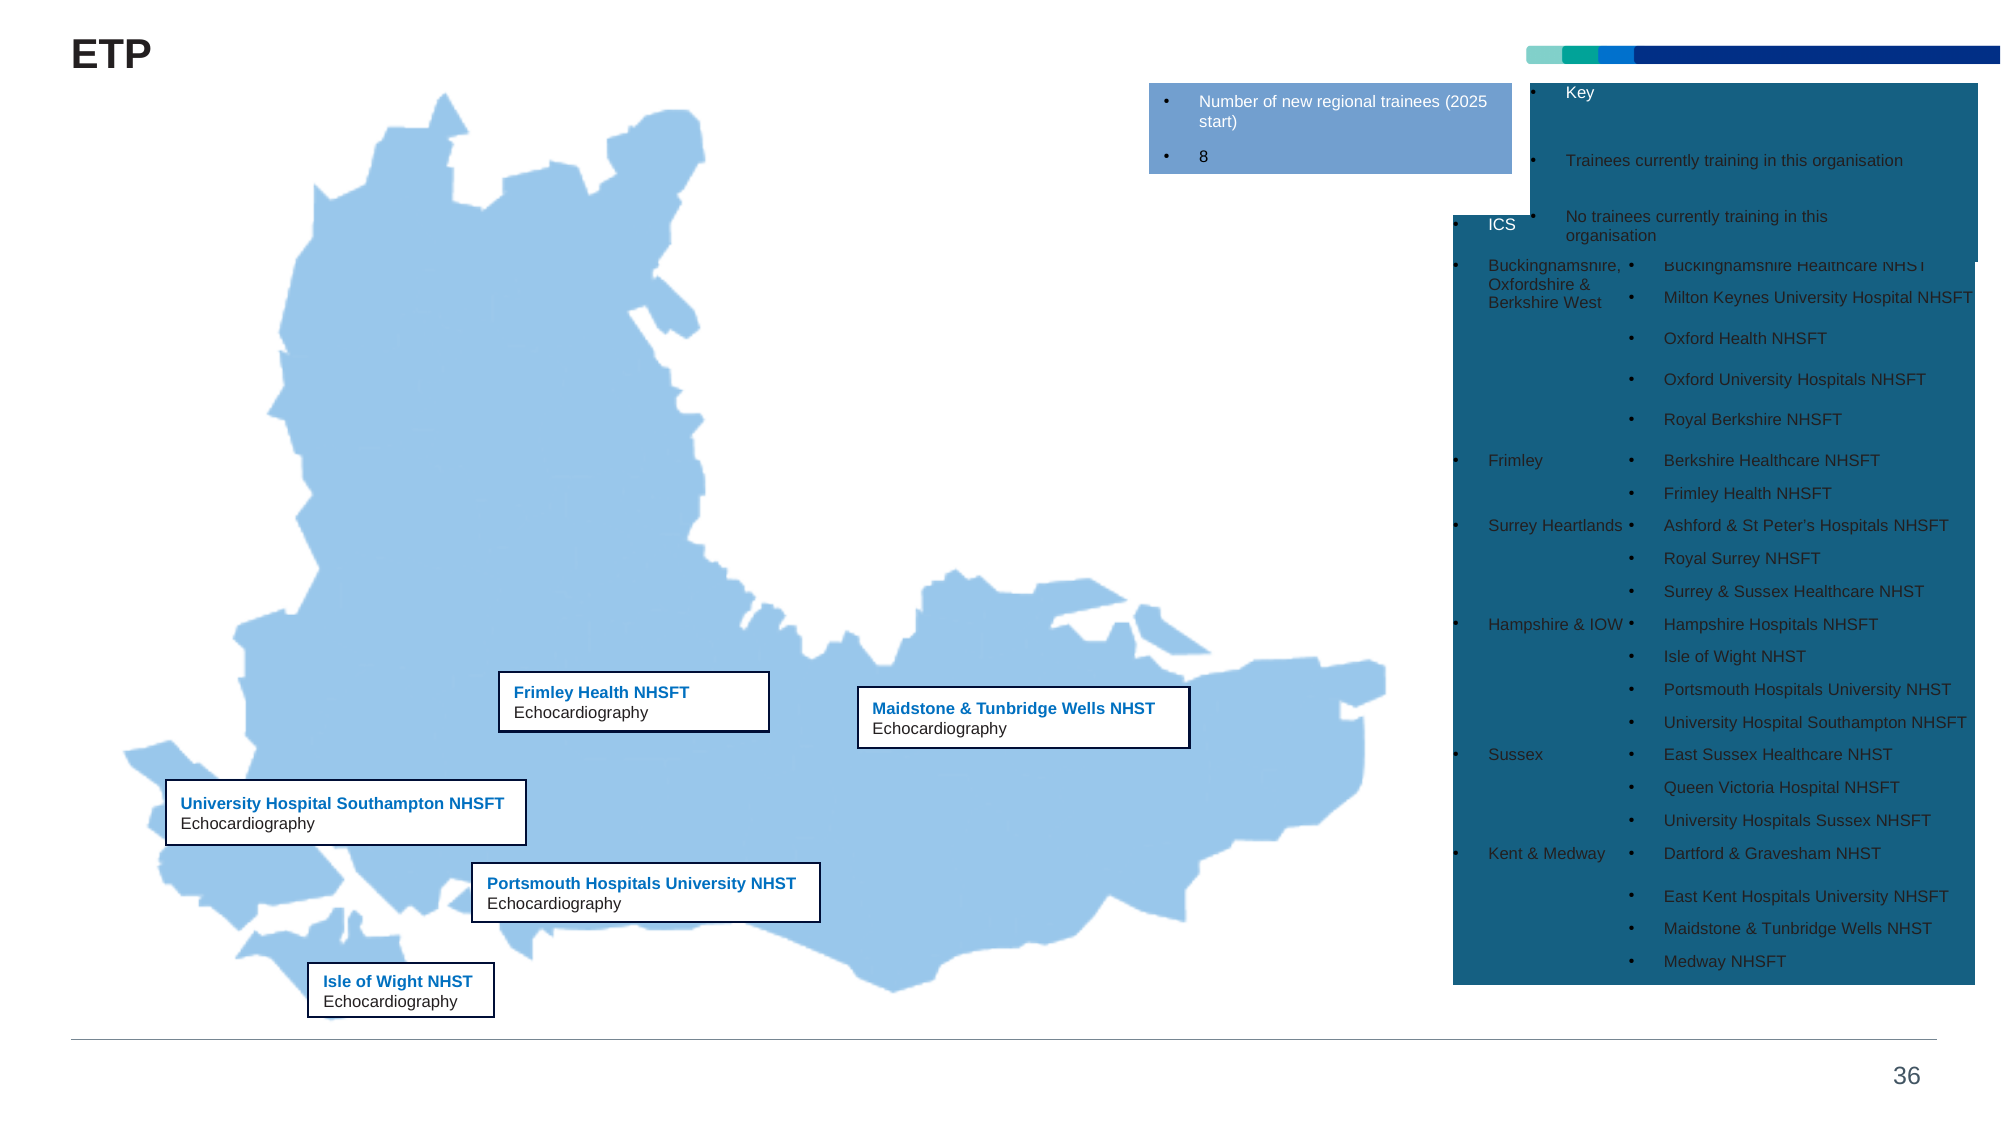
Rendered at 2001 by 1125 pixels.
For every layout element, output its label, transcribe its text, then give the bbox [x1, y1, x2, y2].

table_header ICS [1453, 215, 1530, 256]
table_cell Dartford & Gravesham NHST [1629, 844, 1975, 887]
picture [97, 79, 1408, 1045]
text_box Maidstone & Tunbridge Wells NHST Echocardiography [858, 687, 1189, 748]
table_cell [1921, 207, 1978, 262]
table_cell Maidstone & Tunbridge Wells NHST [1629, 920, 1975, 952]
text_box Isle of Wight NHST Echocardiography [308, 963, 494, 1017]
table_cell Royal Berkshire NHSFT [1629, 411, 1975, 451]
table_cell University Hospitals Sussex NHSFT [1629, 811, 1975, 844]
table_cell Oxford Health NHSFT [1629, 329, 1975, 370]
table_cell Trainees currently training in this organisation [1530, 152, 1921, 207]
table_cell Hampshire Hospitals NHSFT [1629, 615, 1975, 648]
table_cell Buckinghamshire, Oxfordshire & Berkshire West [1453, 256, 1629, 451]
table_cell East Kent Hospitals University NHSFT [1629, 887, 1975, 920]
table_cell East Sussex Healthcare NHST [1629, 746, 1975, 778]
table_header Number of new regional trainees (2025 start) [1149, 83, 1512, 139]
table_cell Sussex [1453, 746, 1629, 844]
table_cell Isle of Wight NHST [1629, 648, 1975, 680]
table_cell Milton Keynes University Hospital NHSFT [1629, 289, 1975, 329]
table_cell Frimley Health NHSFT [1629, 484, 1975, 517]
table_cell Royal Surrey NHSFT [1629, 549, 1975, 582]
table_cell Queen Victoria Hospital NHSFT [1629, 778, 1975, 811]
text_box Portsmouth Hospitals University NHST Echocardiography [472, 863, 820, 922]
table_cell Medway NHSFT [1629, 952, 1975, 985]
table_cell Portsmouth Hospitals University NHST [1629, 680, 1975, 713]
table_cell Buckinghamshire Healthcare NHST [1629, 262, 1975, 289]
table_cell 8 [1149, 139, 1512, 174]
title ETP [70, 32, 1513, 79]
table_cell Hampshire & IOW [1453, 615, 1629, 746]
table_cell Oxford University Hospitals NHSFT [1629, 370, 1975, 411]
table_cell Ashford & St Peter’s Hospitals NHSFT [1629, 517, 1975, 549]
table_header Key [1530, 83, 1921, 152]
table_cell University Hospital Southampton NHSFT [1629, 713, 1975, 746]
table_cell Frimley [1453, 451, 1629, 517]
table_cell Kent & Medway [1453, 844, 1629, 985]
text_box Frimley Health NHSFT Echocardiography [499, 672, 769, 732]
text_box University Hospital Southampton NHSFT Echocardiography [166, 780, 526, 845]
table_cell [1921, 152, 1978, 207]
table_header [1921, 83, 1978, 152]
table_cell Surrey Heartlands [1453, 517, 1629, 615]
table_cell Surrey & Sussex Healthcare NHST [1629, 582, 1975, 615]
table_cell Berkshire Healthcare NHSFT [1629, 451, 1975, 484]
table_cell No trainees currently training in this organisation [1530, 207, 1921, 262]
